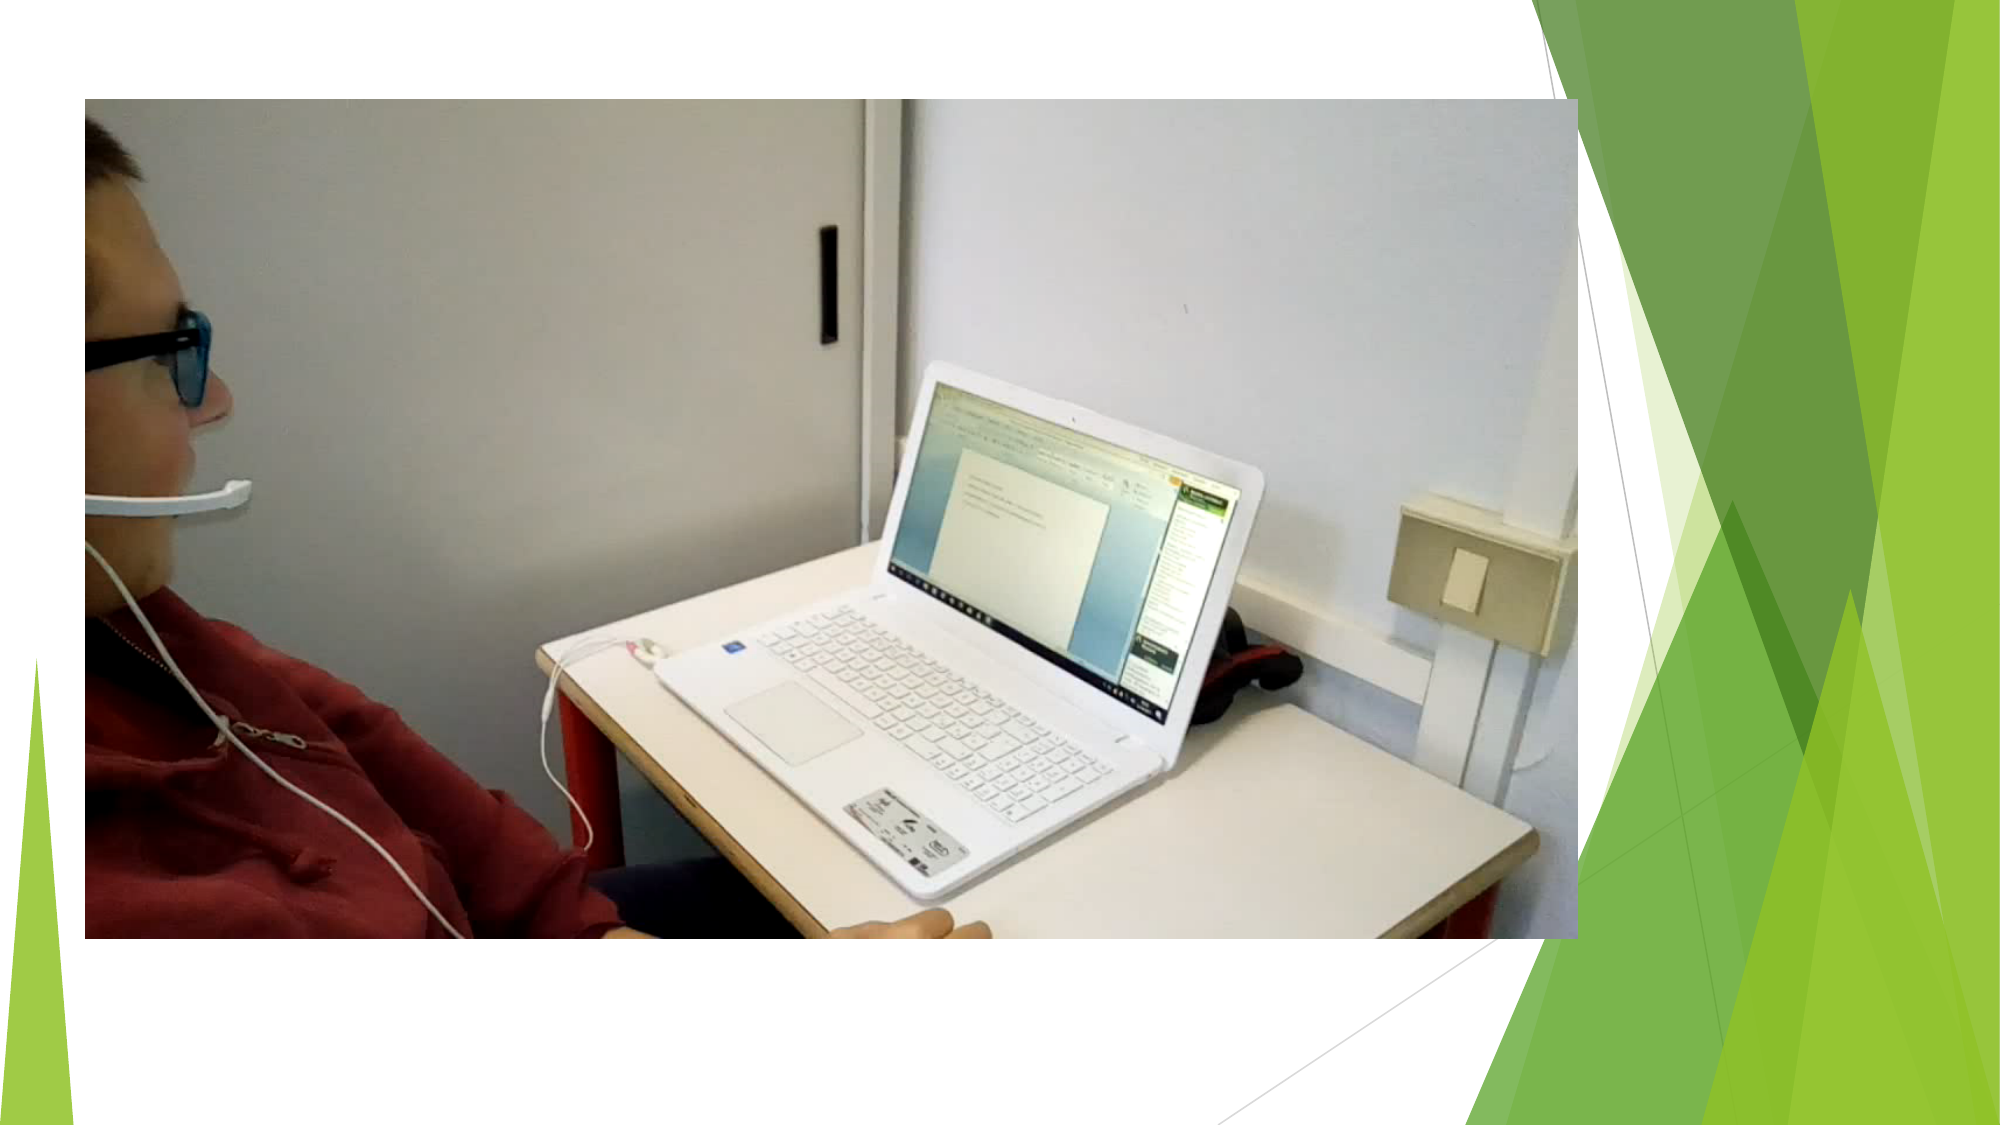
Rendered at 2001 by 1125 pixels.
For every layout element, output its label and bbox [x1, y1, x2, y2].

picture [85, 99, 1578, 939]
